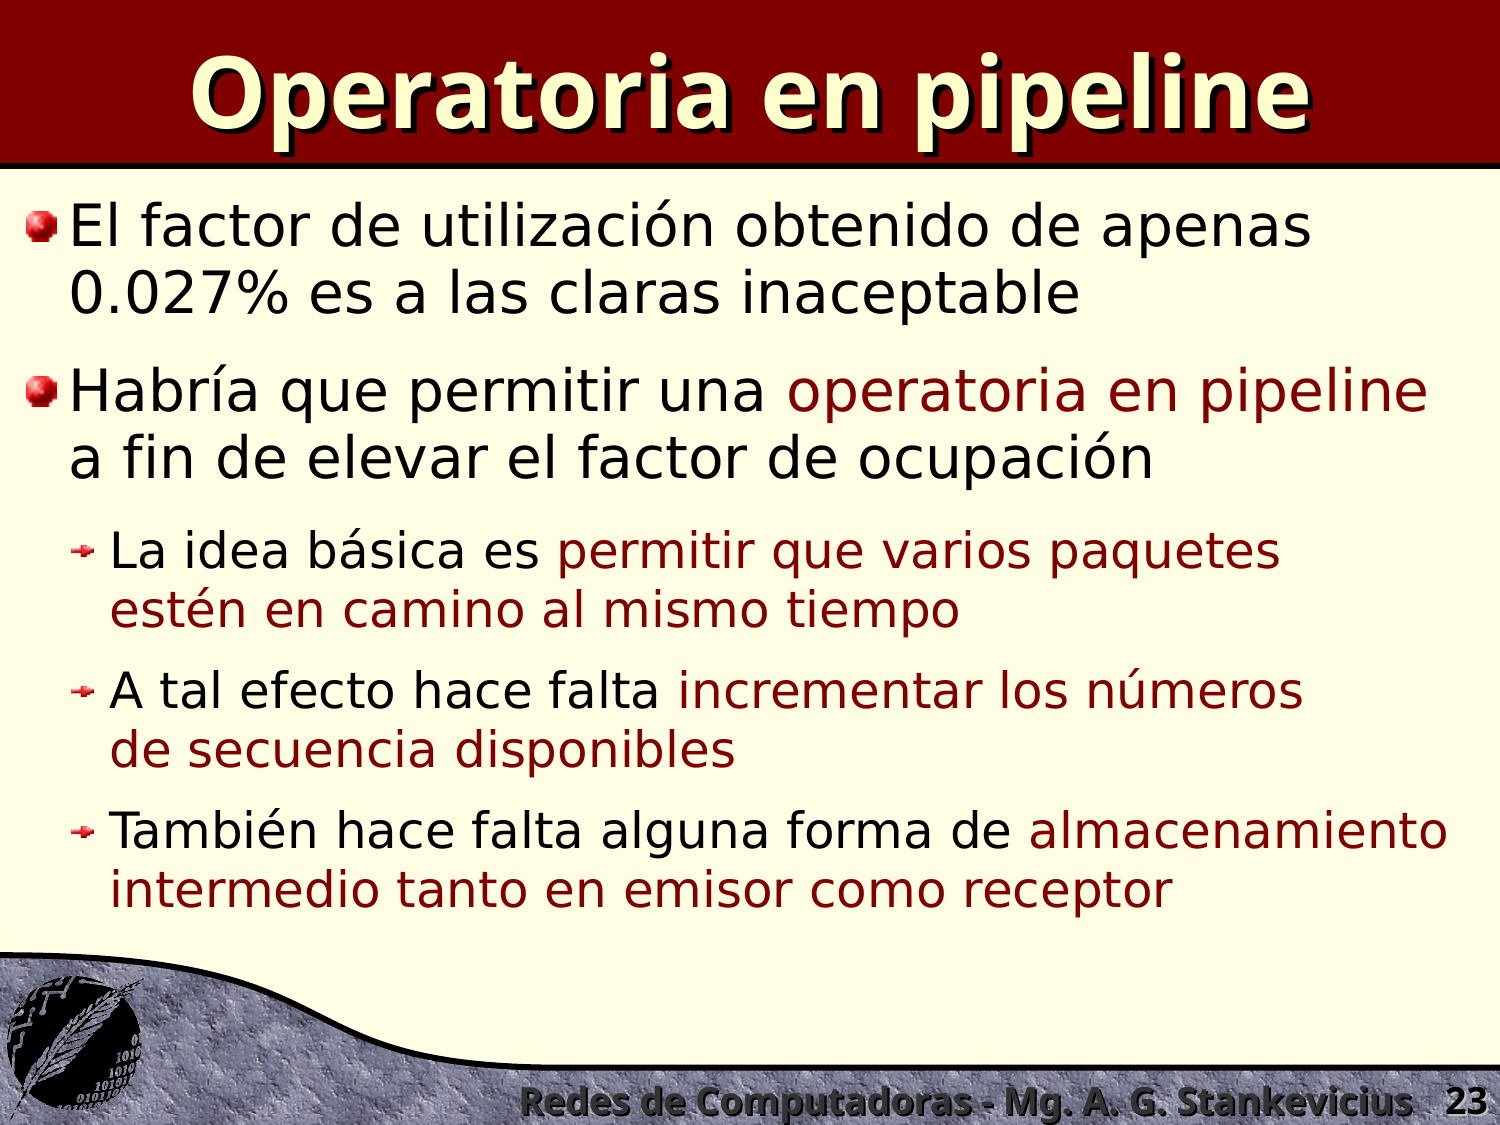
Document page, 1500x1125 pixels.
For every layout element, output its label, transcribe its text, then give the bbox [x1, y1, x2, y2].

list El factor de utilización obtenido de apenas 0.027% es a las claras inaceptable Habría que permitir una operatoria en pipeline a fin de elevar el factor de ocupación La idea básica es permitir que varios paquetes estén en camino al mismo tiempo A tal efecto hace falta incrementar los números de secuencia disponibles También hace falta alguna forma de almacenamiento intermedio tanto en emisor como receptor [11, 192, 1486, 921]
title Operatoria en pipeline [15, 5, 1485, 160]
picture [790, 1100, 795, 1110]
picture [0, 959, 1500, 1125]
picture [1047, 1100, 1054, 1110]
